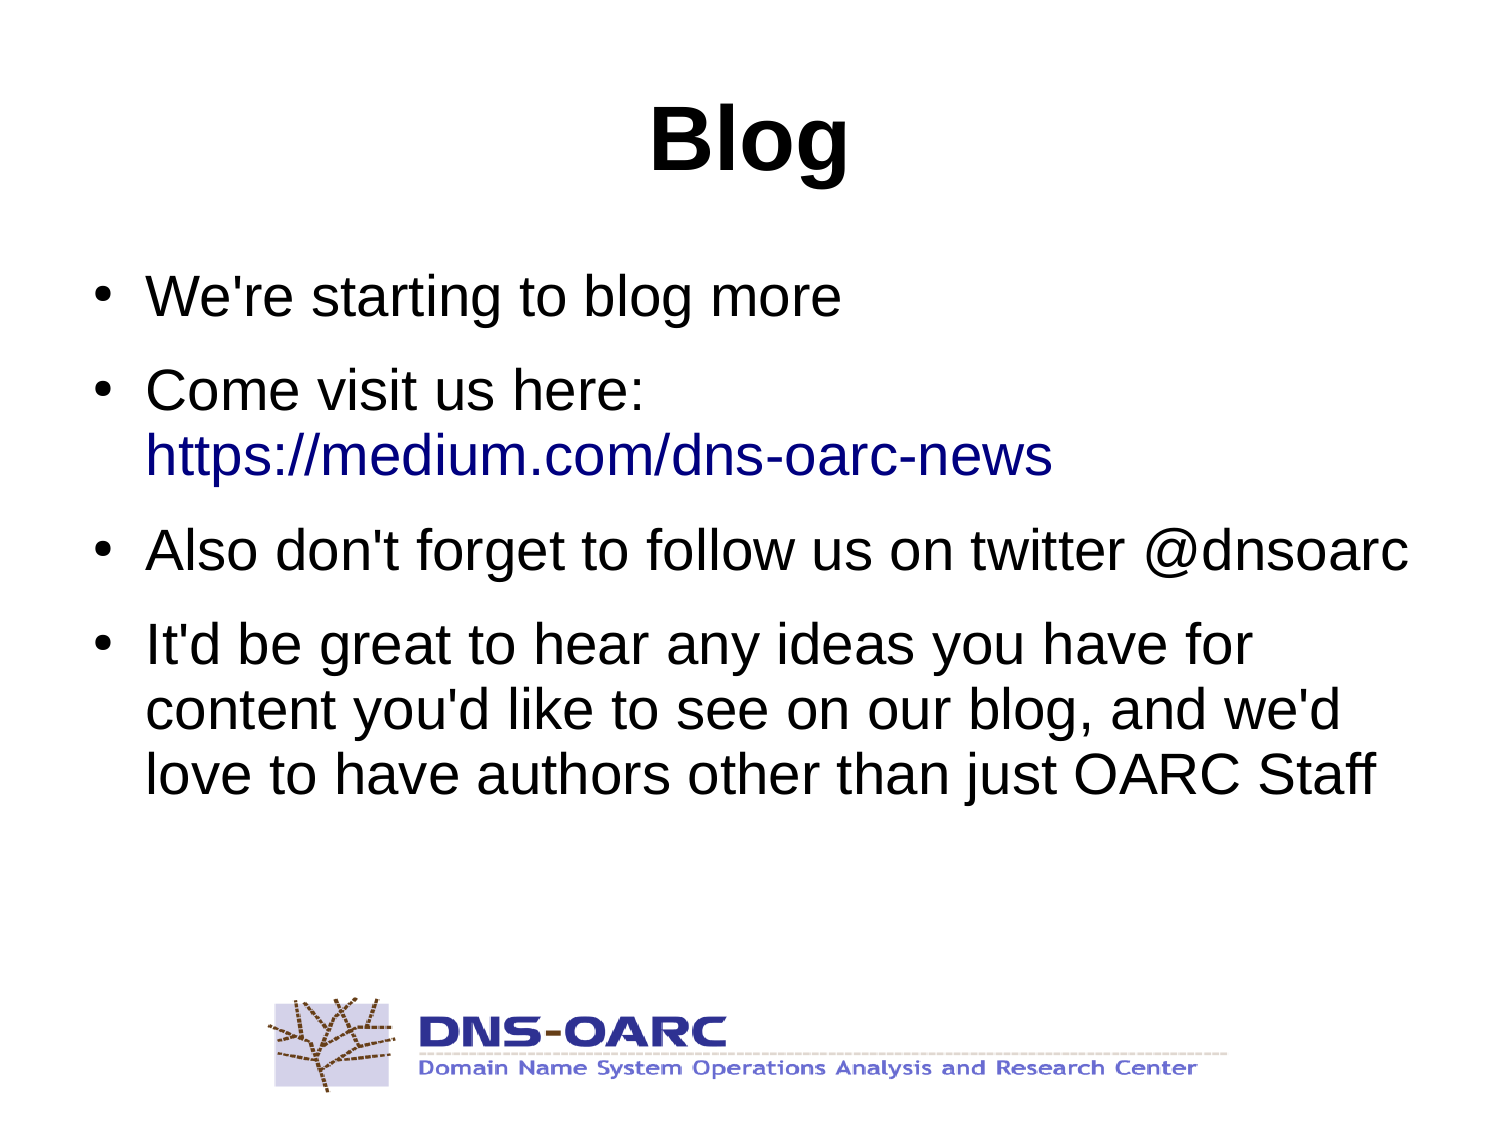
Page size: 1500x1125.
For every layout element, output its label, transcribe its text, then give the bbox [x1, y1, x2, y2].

picture [214, 991, 1259, 1099]
title Blog [75, 44, 1425, 233]
list We're starting to blog more Come visit us here: https://medium.com/dns-oarc-news Also don't forget to follow us on twitter @dnsoarc It'd be great to hear any ideas you have for content you'd like to see on our blog, and we'd love to have authors other than just OARC Staff [75, 263, 1425, 916]
